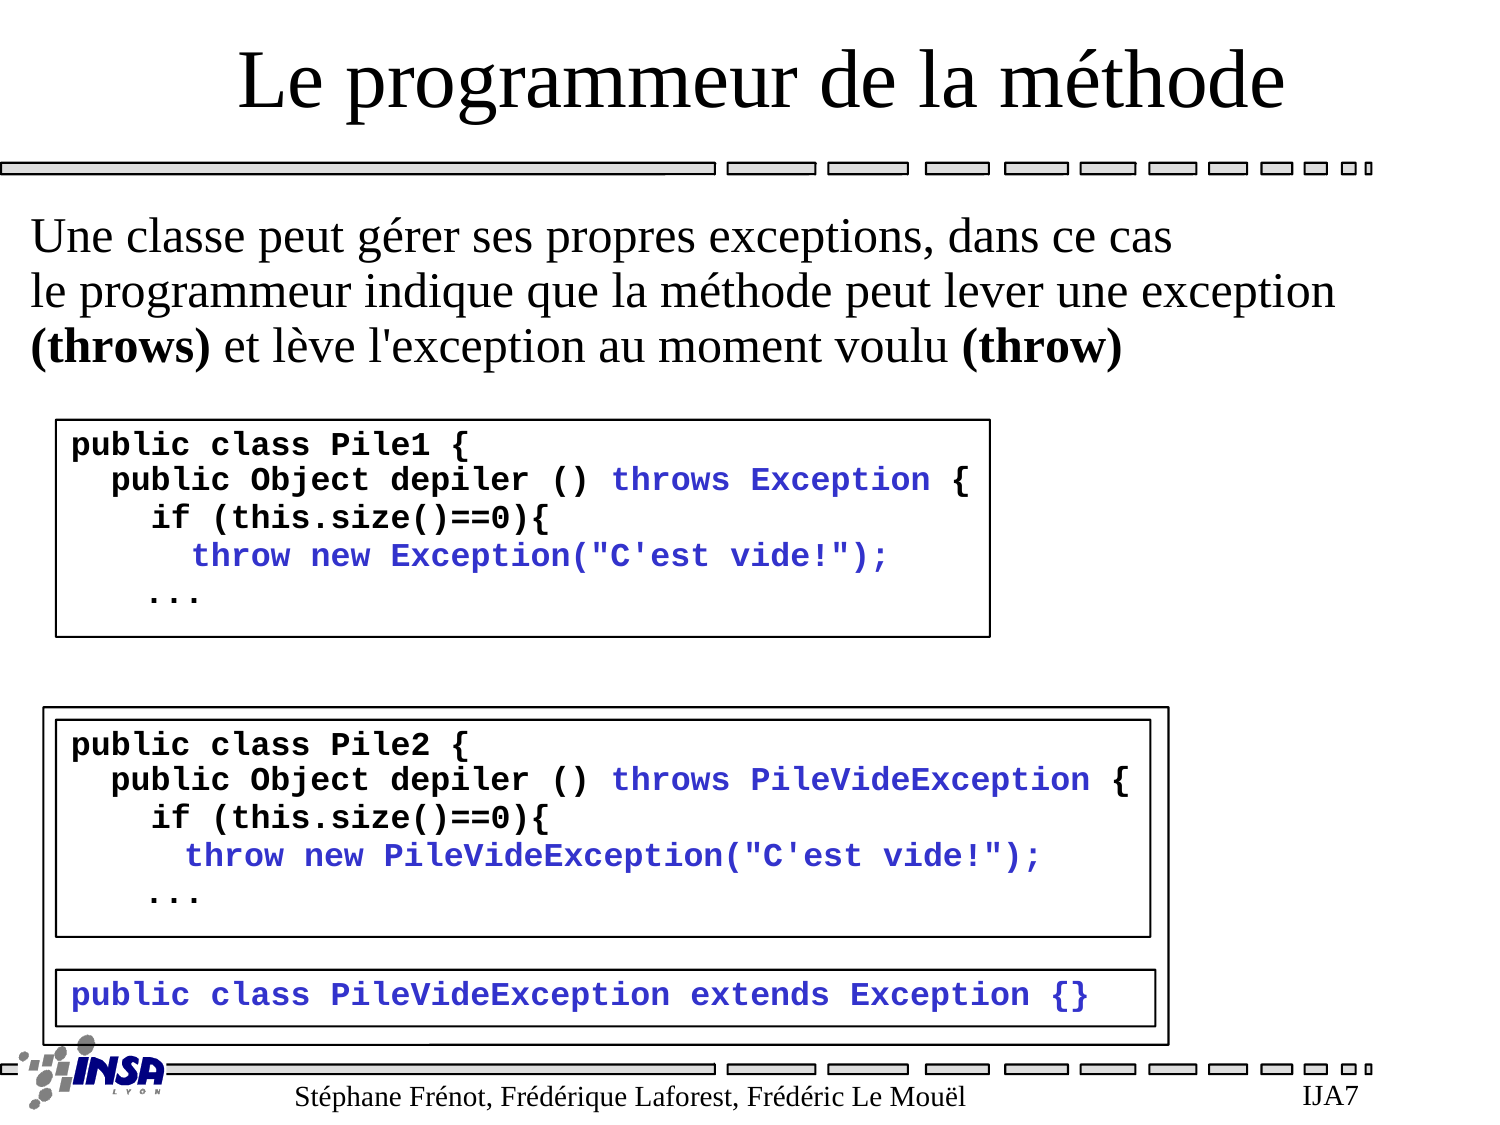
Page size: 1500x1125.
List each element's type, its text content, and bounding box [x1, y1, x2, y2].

text_box public class PileVideException extends Exception {} [55, 969, 1156, 1021]
title Le programmeur de la méthode [125, 0, 1401, 163]
text_box Une classe peut gérer ses propres exceptions, dans ce cas le programmeur indique que la méthode peut lever une exception (throws) et lève l'exception au moment voulu (throw) [30, 211, 1350, 374]
text_box public class Pile2 { public Object depiler () throws PileVideException { if (this.size()==0){ throw new PileVideException("C'est vide!"); ... [55, 719, 1146, 922]
text_box public class Pile1 { public Object depiler () throws Exception { if (this.size()==0){ throw new Exception("C'est vide!"); ... [55, 419, 986, 622]
